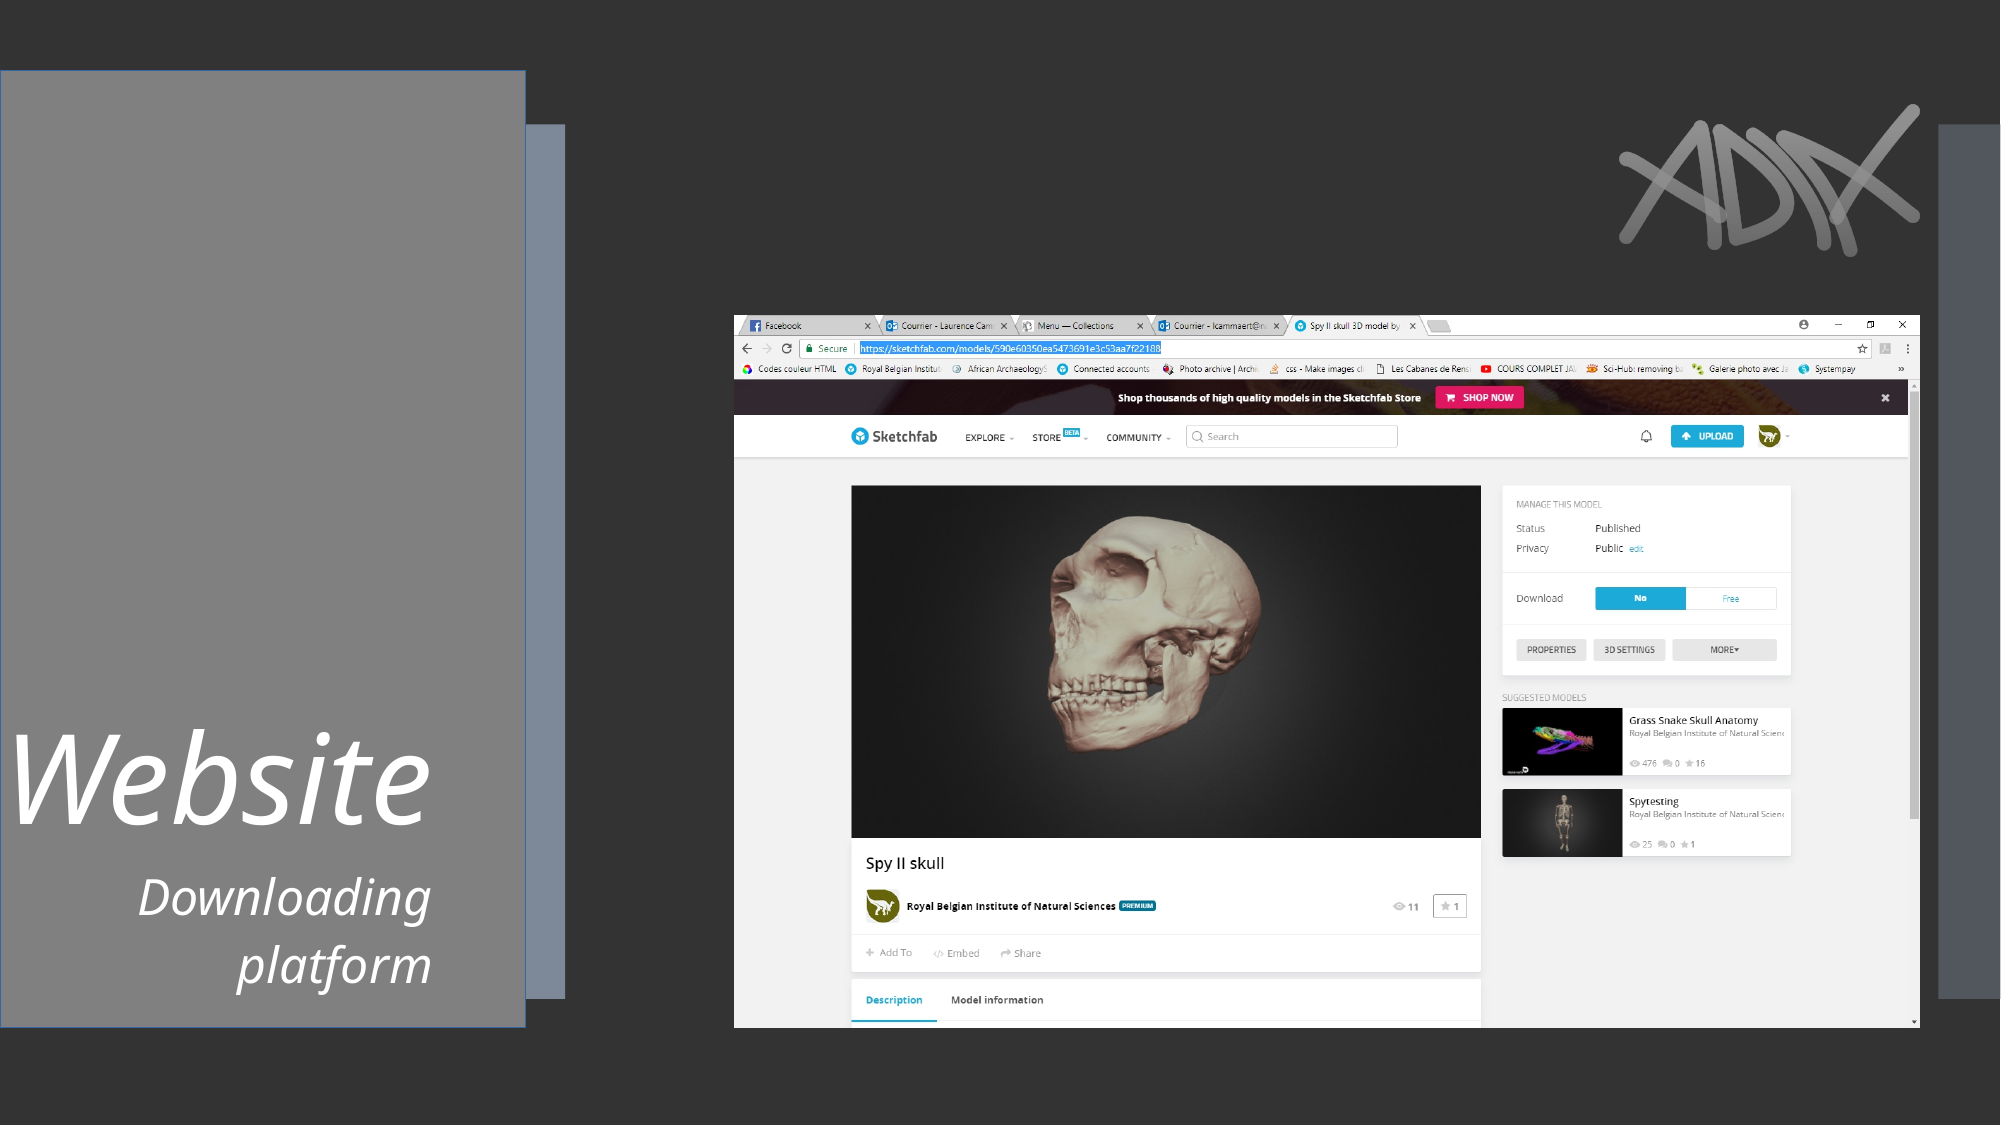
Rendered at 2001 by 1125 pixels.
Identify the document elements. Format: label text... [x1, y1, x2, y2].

picture [1619, 104, 1920, 257]
text_box [0, 70, 526, 1028]
text_box Website Downloading platform [0, 631, 485, 1058]
picture [734, 315, 1920, 1028]
